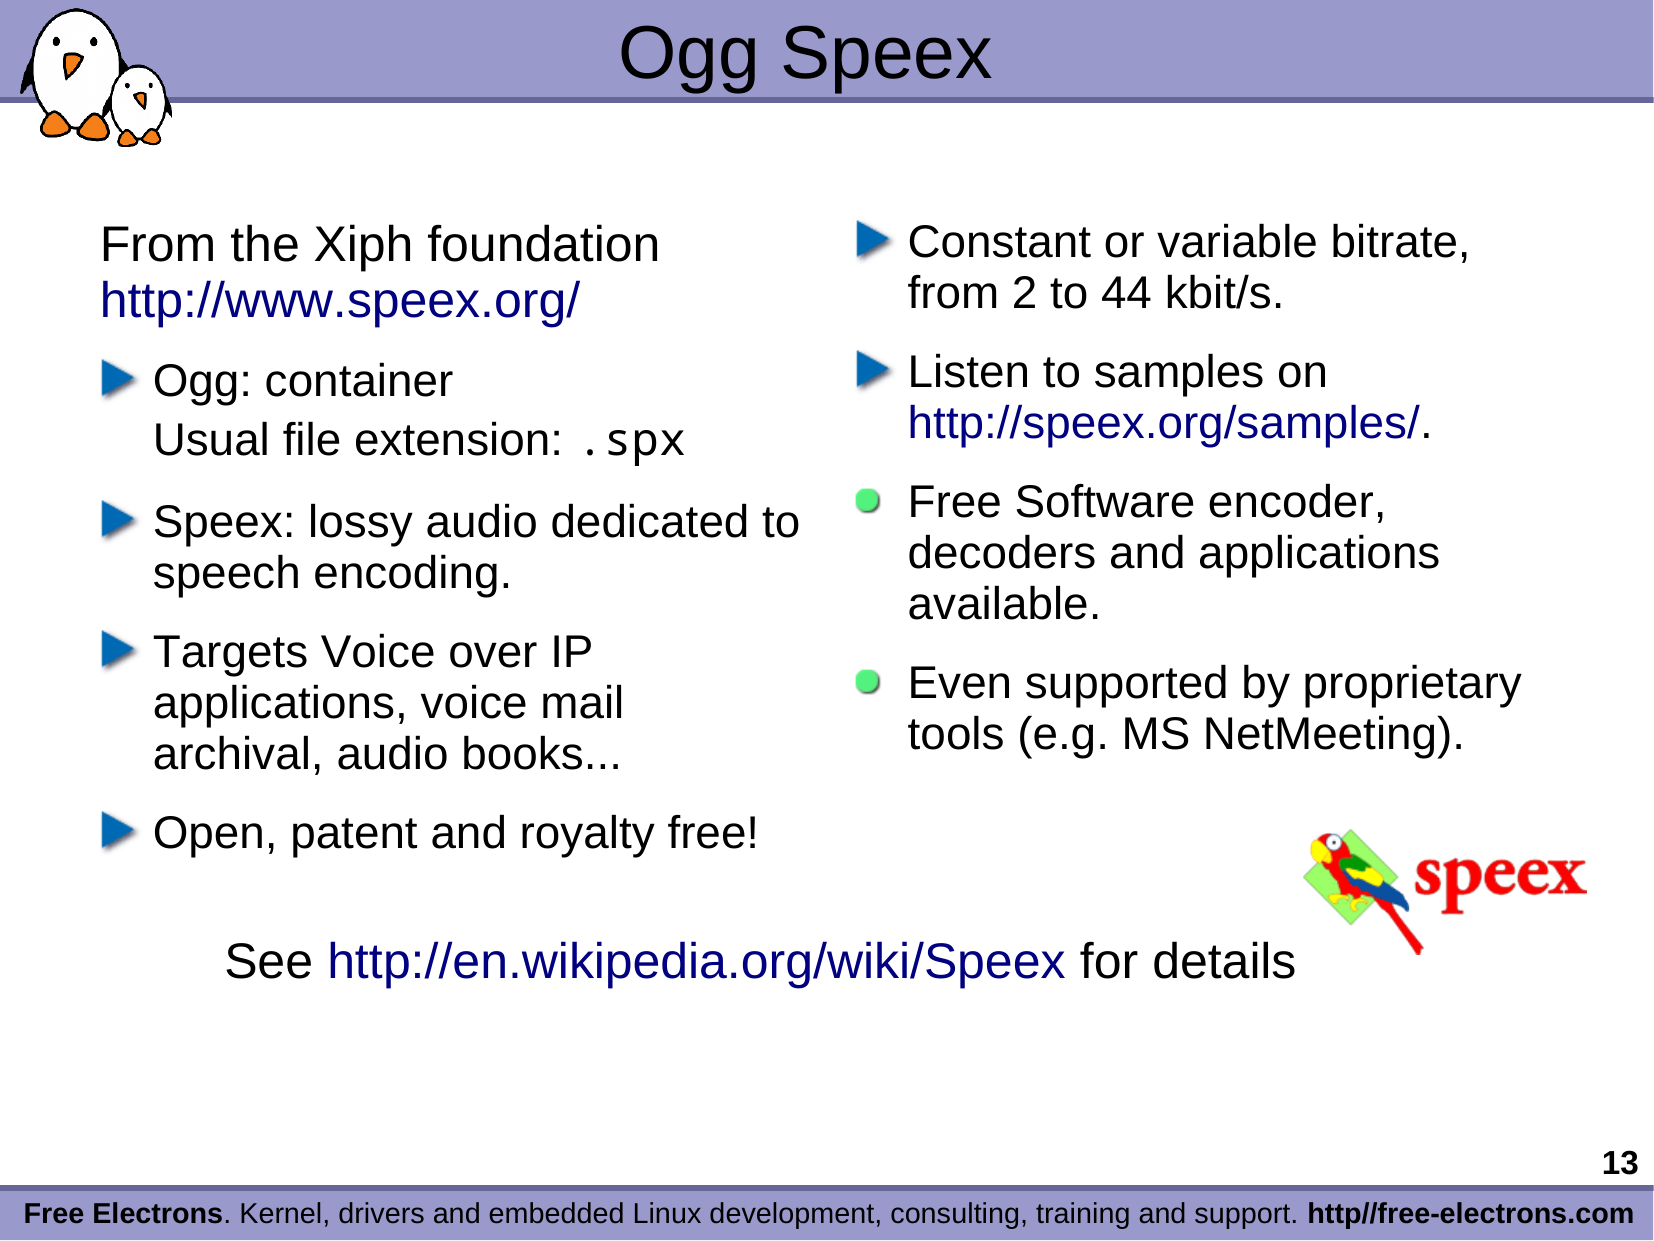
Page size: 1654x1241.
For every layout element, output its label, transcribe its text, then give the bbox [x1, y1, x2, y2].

list See http://en.wikipedia.org/wiki/Speex for details [206, 933, 1508, 1018]
list From the Xiph foundation http://www.speex.org/ Ogg: container Usual file extension: .spx Speex: lossy audio dedicated to speech encoding. Targets Voice over IP applications, voice mail archival, audio books... Open, patent and royalty free! [82, 216, 807, 953]
picture [20, 8, 172, 147]
title Ogg Speex [60, 0, 1551, 106]
picture [1303, 829, 1587, 955]
list Constant or variable bitrate, from 2 to 44 kbit/s. Listen to samples on http://speex.org/samples/. Free Software encoder, decoders and applications available. Even supported by proprietary tools (e.g. MS NetMeeting). [836, 216, 1567, 933]
